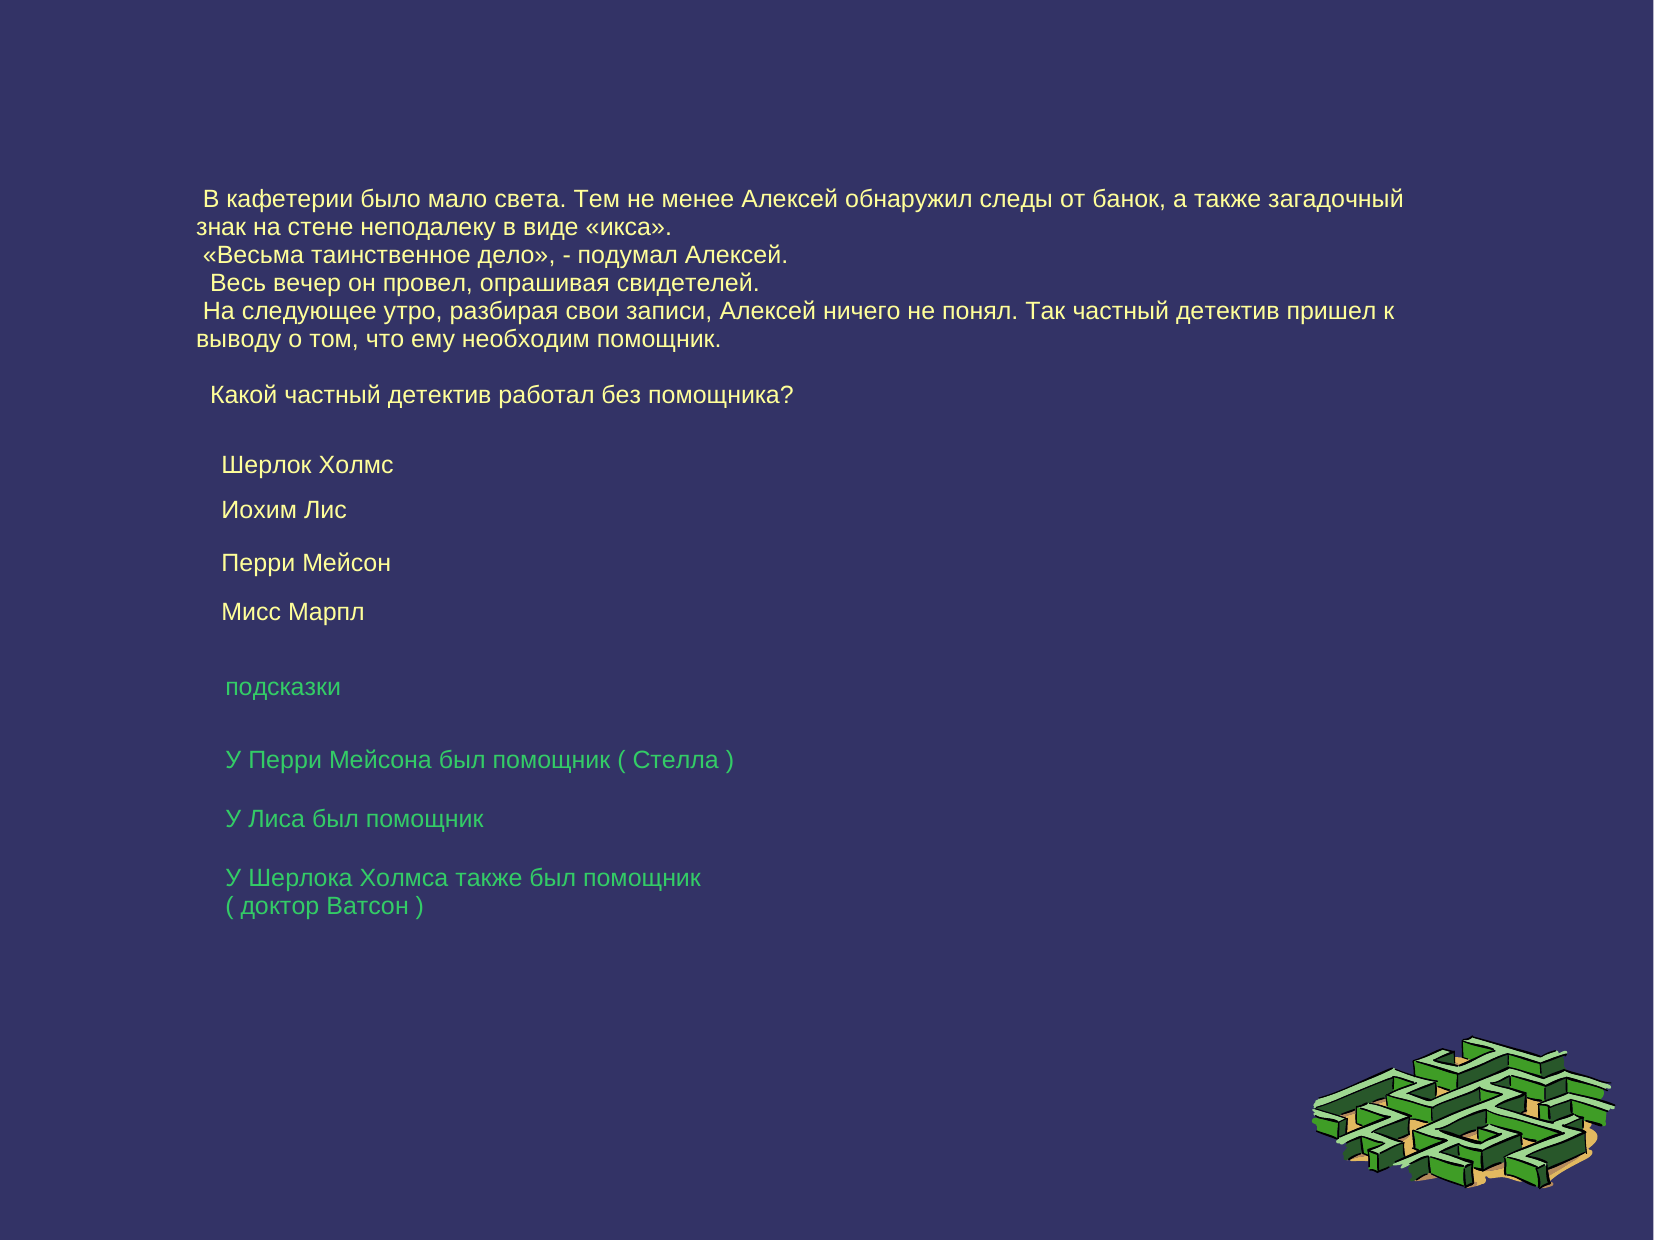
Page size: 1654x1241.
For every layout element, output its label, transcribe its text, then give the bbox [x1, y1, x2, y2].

text_box Иохим Лис [206, 488, 794, 532]
text_box Перри Мейсон [206, 541, 794, 585]
text_box В кафетерии было мало света. Тем не менее Алексей обнаружил следы от банок, а также загадочный знак на стене неподалеку в виде «икса». «Весьма таинственное дело», - подумал Алексей. Весь вечер он провел, опрашивая свидетелей. На следующее утро, разбирая свои записи, Алексей ничего не понял. Так частный детектив пришел к выводу о том, что ему необходим помощник. Какой частный детектив работал без помощника? [181, 177, 1447, 416]
text_box У Шерлока Холмса также был помощник ( доктор Ватсон ) [210, 856, 798, 928]
text_box подсказки [210, 665, 798, 709]
text_box У Лиса был помощник [210, 797, 798, 841]
text_box Мисс Марпл [206, 590, 794, 634]
text_box Шерлок Холмс [206, 442, 498, 486]
text_box У Перри Мейсона был помощник ( Стелла ) [210, 738, 798, 782]
